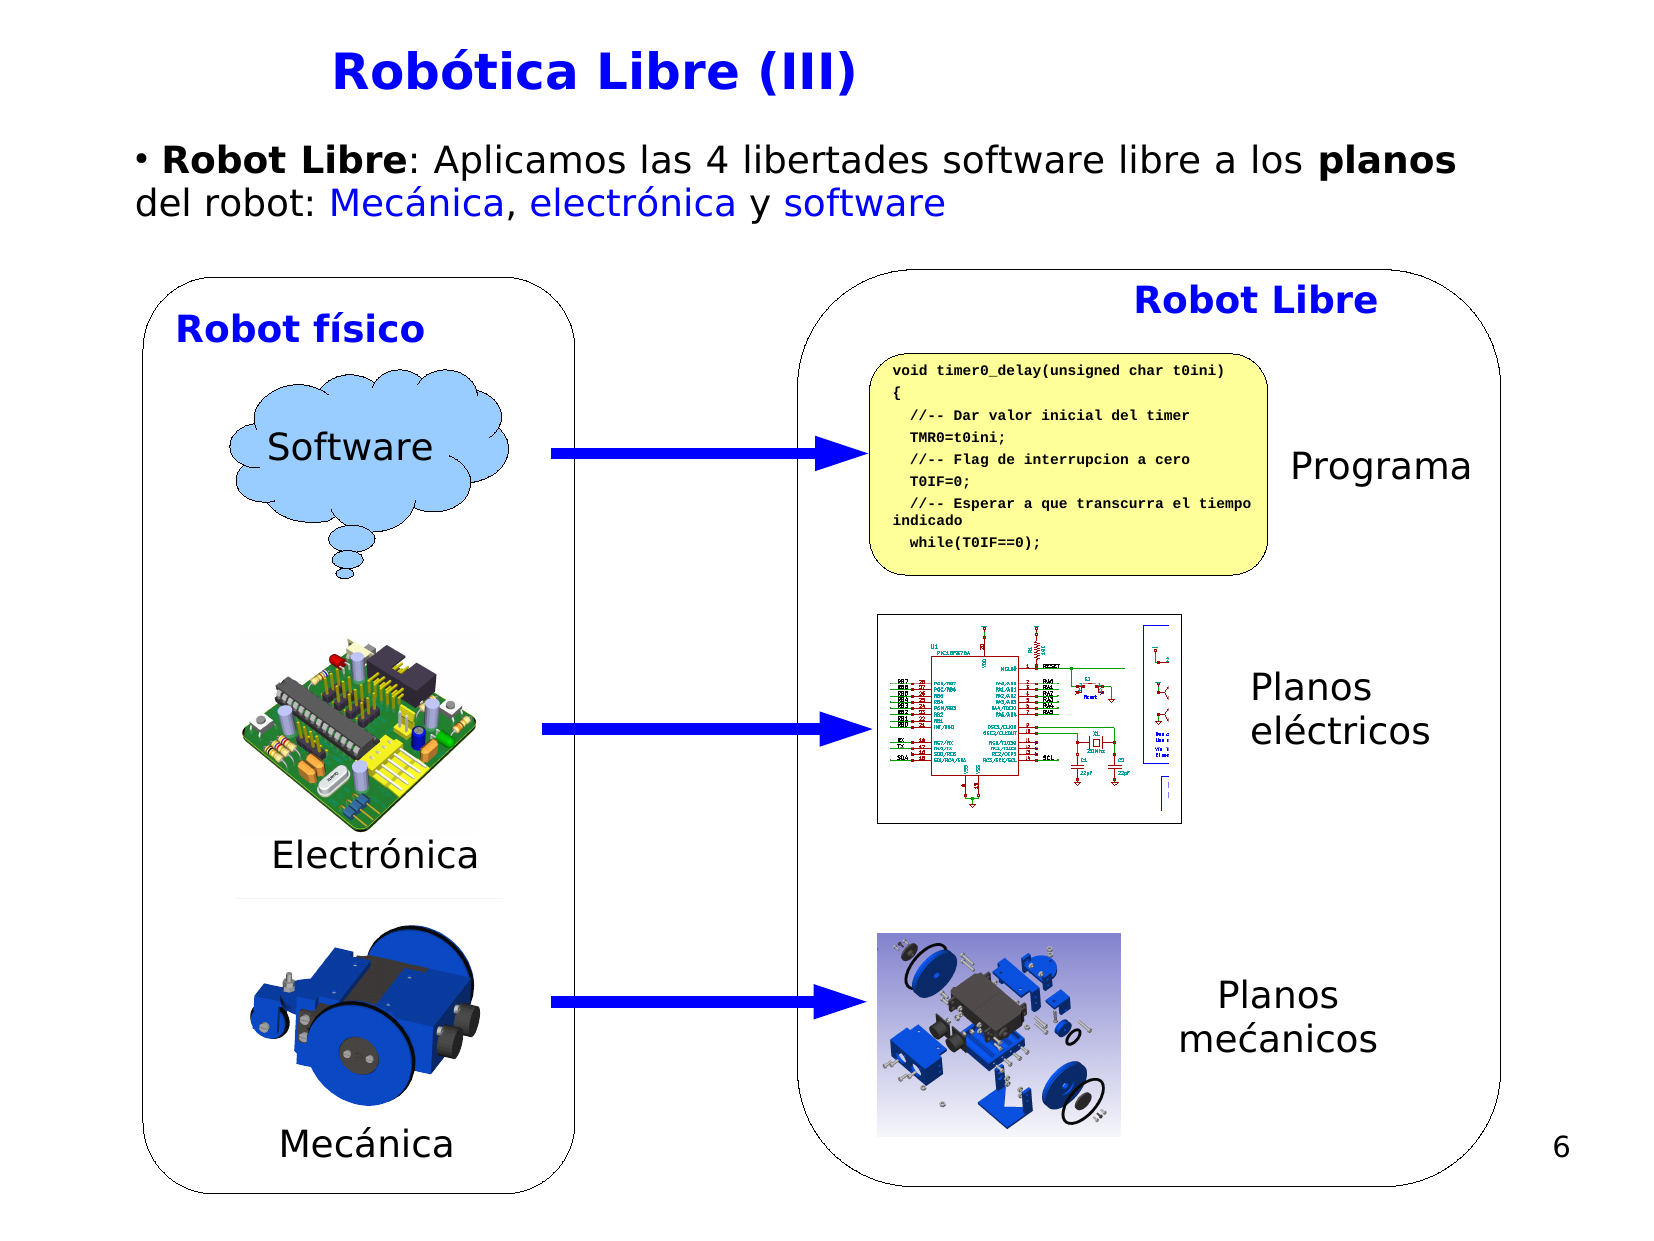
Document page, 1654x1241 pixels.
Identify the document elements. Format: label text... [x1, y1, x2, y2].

text_box [797, 269, 1501, 1187]
text_box Electrónica [256, 826, 495, 886]
text_box Mecánica [263, 1115, 471, 1174]
text_box Planos eléctricos [1235, 658, 1446, 761]
text_box Robot físico [160, 300, 441, 360]
picture [239, 634, 479, 836]
text_box [142, 277, 575, 1194]
text_box Robótica Libre (III) [317, 35, 919, 109]
picture [877, 933, 1121, 1137]
picture [884, 620, 1169, 811]
text_box Programa [1275, 437, 1488, 496]
text_box Planos mećanicos [1163, 966, 1394, 1069]
text_box void timer0_delay(unsigned char t0ini) { //-- Dar valor inicial del timer TMR0=t0ini; //-- Flag de interrupcion a cero T0IF=0; //-- Esperar a que transcurra el tiempo indicado while(T0IF==0); [877, 356, 1345, 571]
picture [237, 898, 503, 1121]
text_box Software [252, 418, 449, 477]
text_box Robot Libre [1118, 271, 1394, 330]
text_box Robot Libre: Aplicamos las 4 libertades software libre a los planos del robot: Mecánica, electrónica y software [120, 131, 1482, 262]
